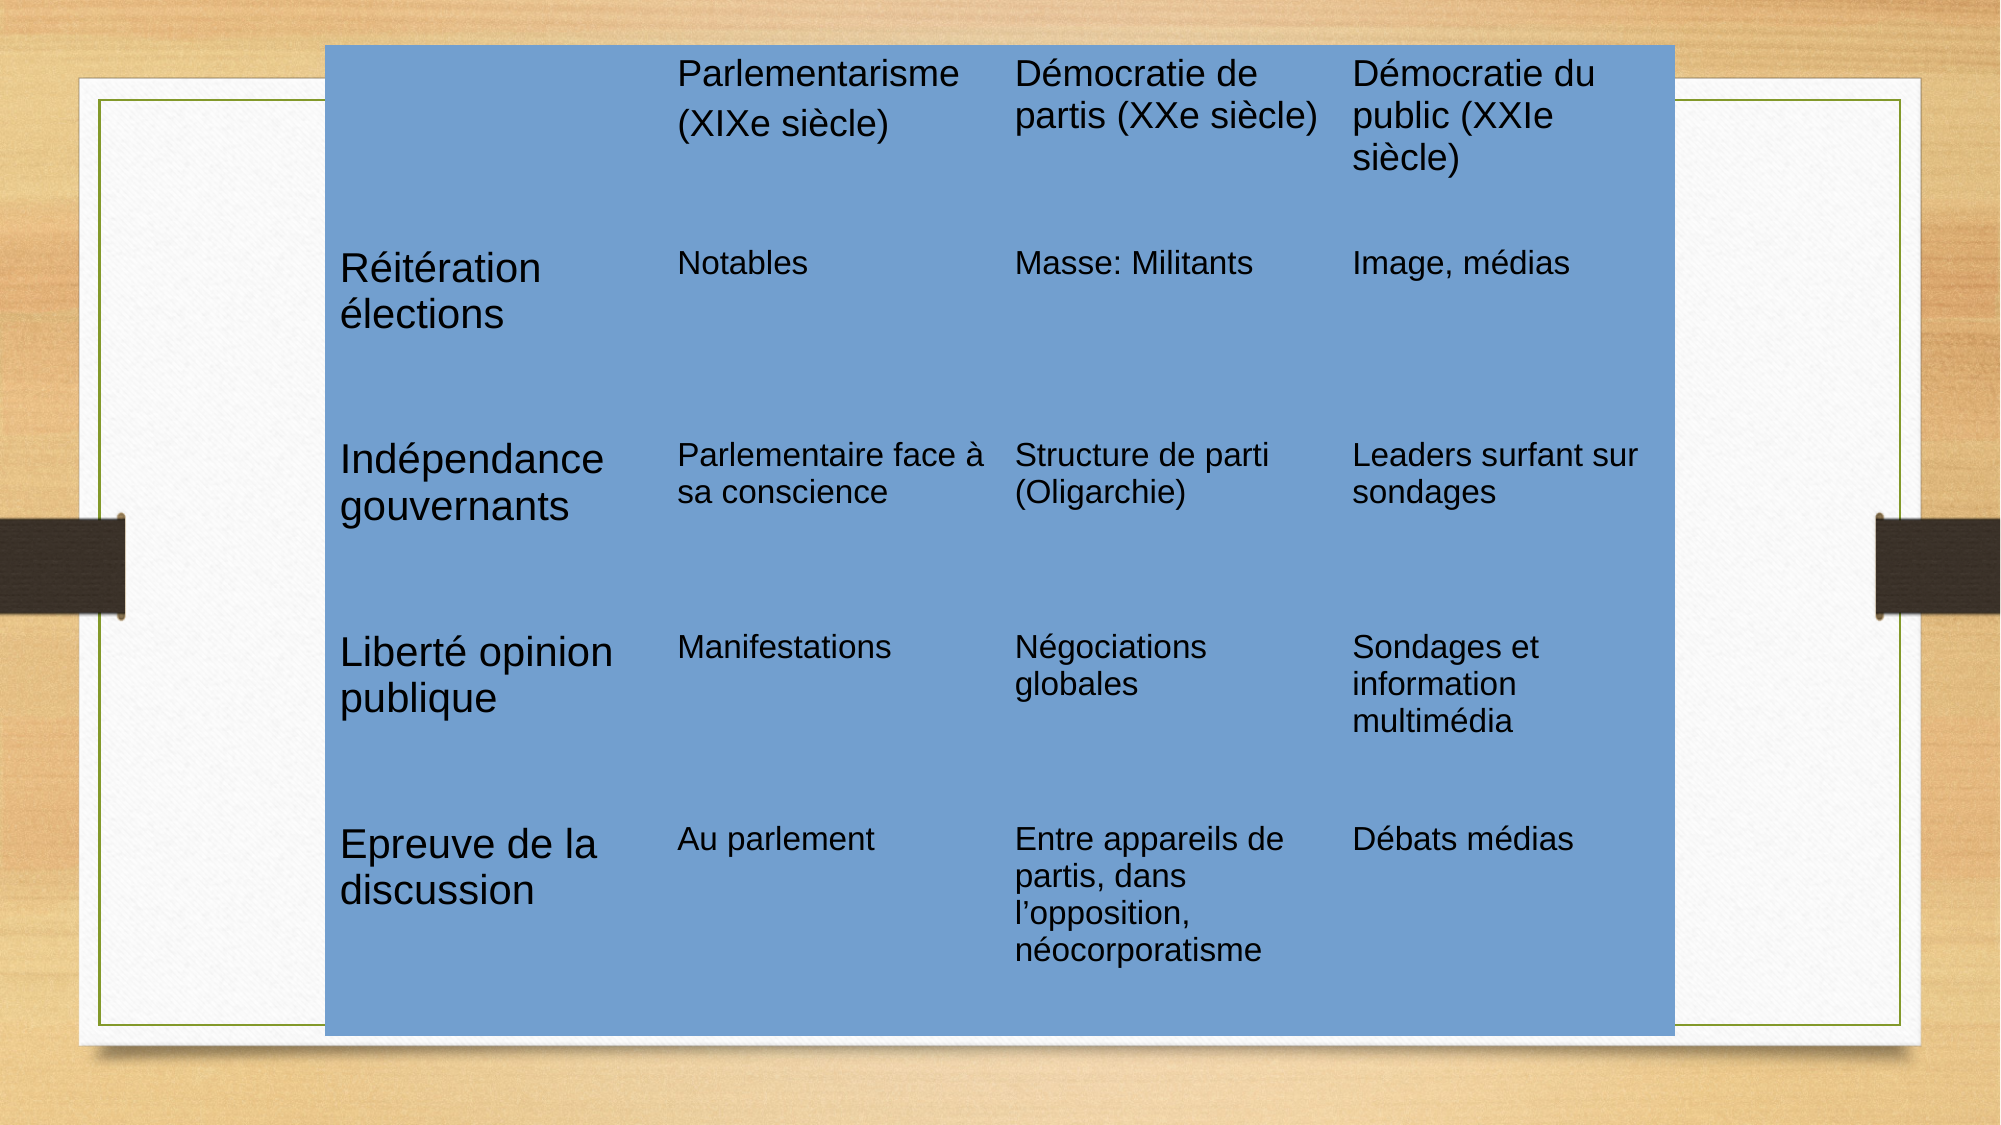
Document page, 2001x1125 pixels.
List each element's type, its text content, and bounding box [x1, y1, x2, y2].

table_cell Entre appareils de partis, dans l’opposition, néocorporatisme [1000, 813, 1337, 1036]
table_cell Notables [662, 237, 1000, 429]
table_header Démocratie du public (XXIe siècle) [1337, 45, 1675, 237]
table_cell Liberté opinion publique [325, 621, 662, 813]
table_cell Réitération élections [325, 237, 662, 429]
table_header Démocratie de partis (XXe siècle) [1000, 45, 1337, 237]
table_cell Au parlement [662, 813, 1000, 1036]
table_cell Sondages et information multimédia [1337, 621, 1675, 813]
table_cell Débats médias [1337, 813, 1675, 1036]
table_header [325, 45, 662, 237]
table_header Parlementarisme (XIXe siècle) [662, 45, 1000, 237]
table_cell Leaders surfant sur sondages [1337, 429, 1675, 621]
table_cell Image, médias [1337, 237, 1675, 429]
table_cell Epreuve de la discussion [325, 813, 662, 1036]
table_cell Négociations globales [1000, 621, 1337, 813]
table_cell Parlementaire face à sa conscience [662, 429, 1000, 621]
table_cell Manifestations [662, 621, 1000, 813]
table_cell Indépendance gouvernants [325, 429, 662, 621]
table_cell Structure de parti (Oligarchie) [1000, 429, 1337, 621]
table_cell Masse: Militants [1000, 237, 1337, 429]
